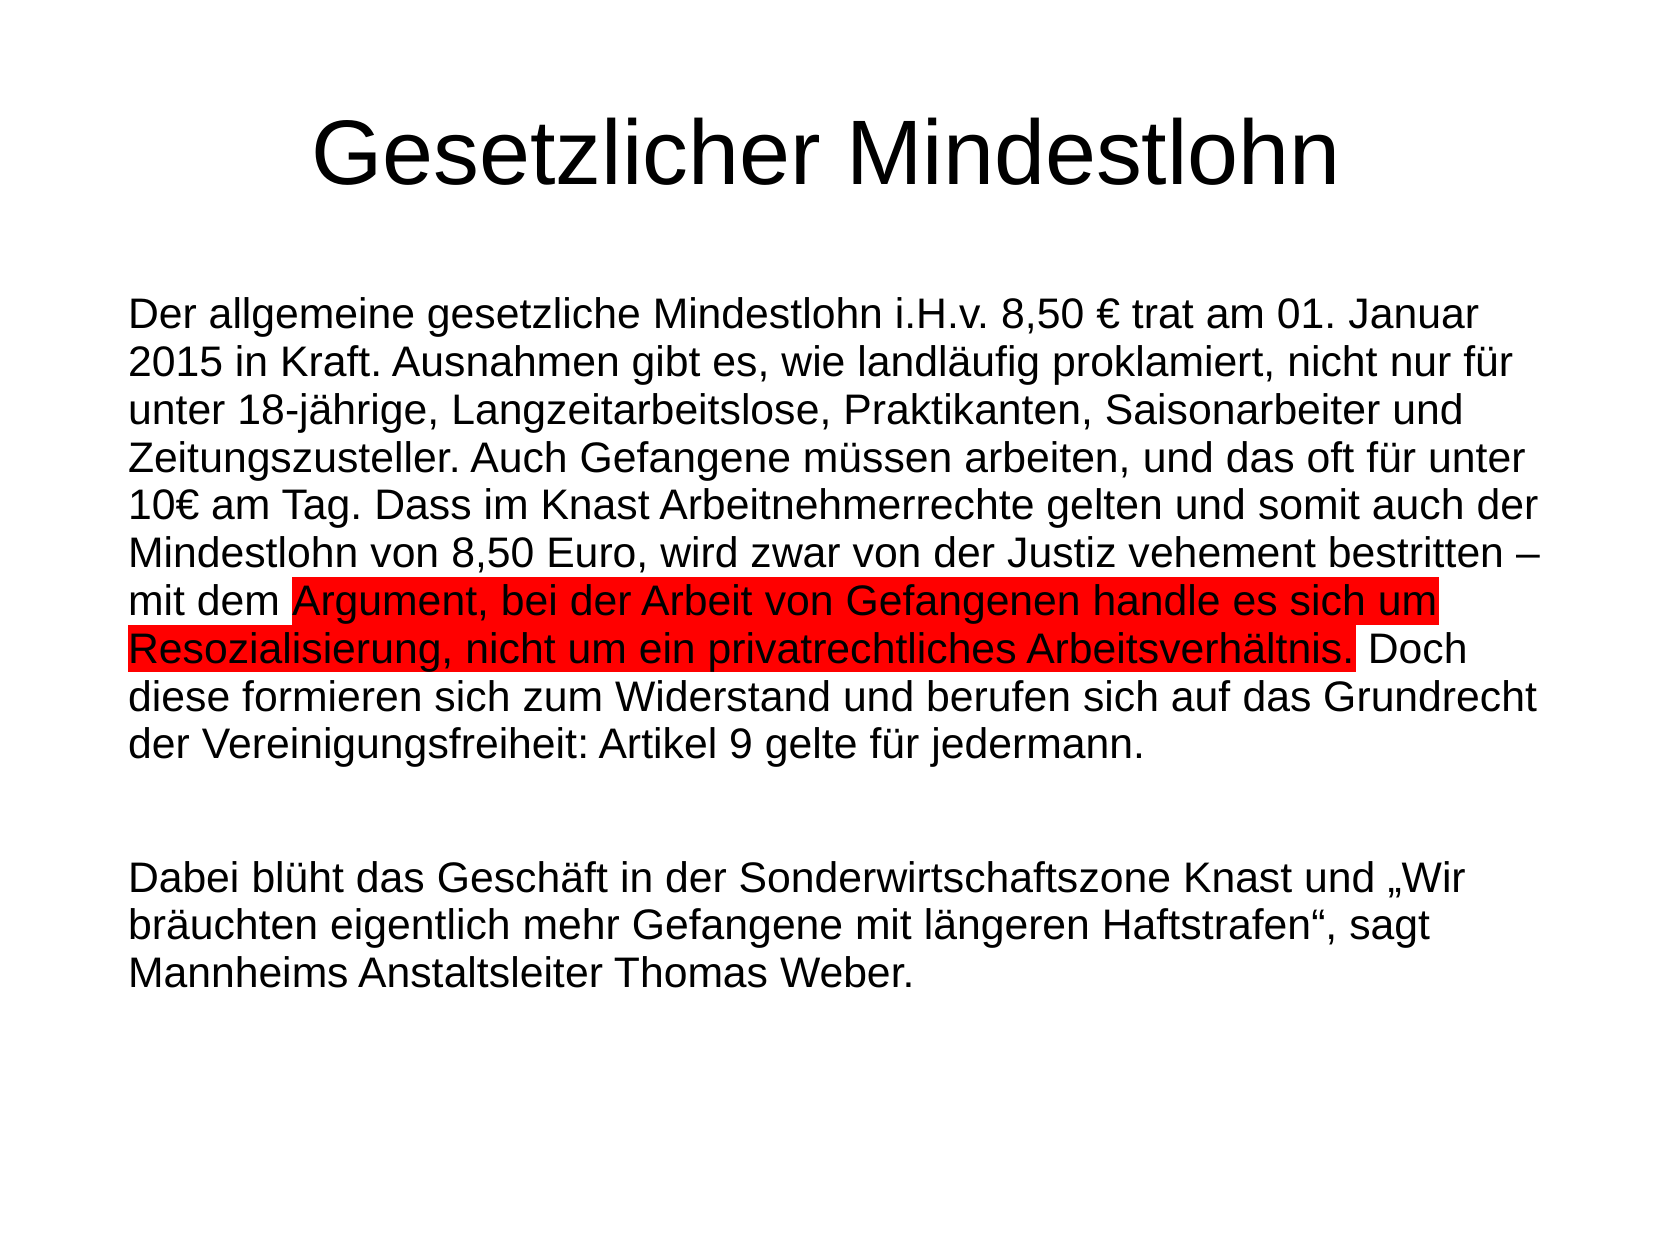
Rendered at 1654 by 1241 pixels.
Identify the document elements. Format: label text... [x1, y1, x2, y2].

title Gesetzlicher Mindestlohn [82, 49, 1571, 257]
list Der allgemeine gesetzliche Mindestlohn i.H.v. 8,50 € trat am 01. Januar 2015 in Kraft. Ausnahmen gibt es, wie landläufig proklamiert, nicht nur für unter 18-jährige, Langzeitarbeitslose, Praktikanten, Saisonarbeiter und Zeitungszusteller. Auch Gefangene müssen arbeiten, und das oft für unter 10€ am Tag. Dass im Knast Arbeitnehmerrechte gelten und somit auch der Mindestlohn von 8,50 Euro, wird zwar von der Justiz vehement bestritten – mit dem Argument, bei der Arbeit von Gefangenen handle es sich um Resozialisierung, nicht um ein privatrechtliches Arbeitsverhältnis. Doch diese formieren sich zum Widerstand und berufen sich auf das Grundrecht der Vereinigungsfreiheit: Artikel 9 gelte für jedermann. Dabei blüht das Geschäft in der Sonderwirtschaftszone Knast und „Wir bräuchten eigentlich mehr Gefangene mit längeren Haftstrafen“, sagt Mannheims Anstaltsleiter Thomas Weber. [82, 290, 1571, 1010]
